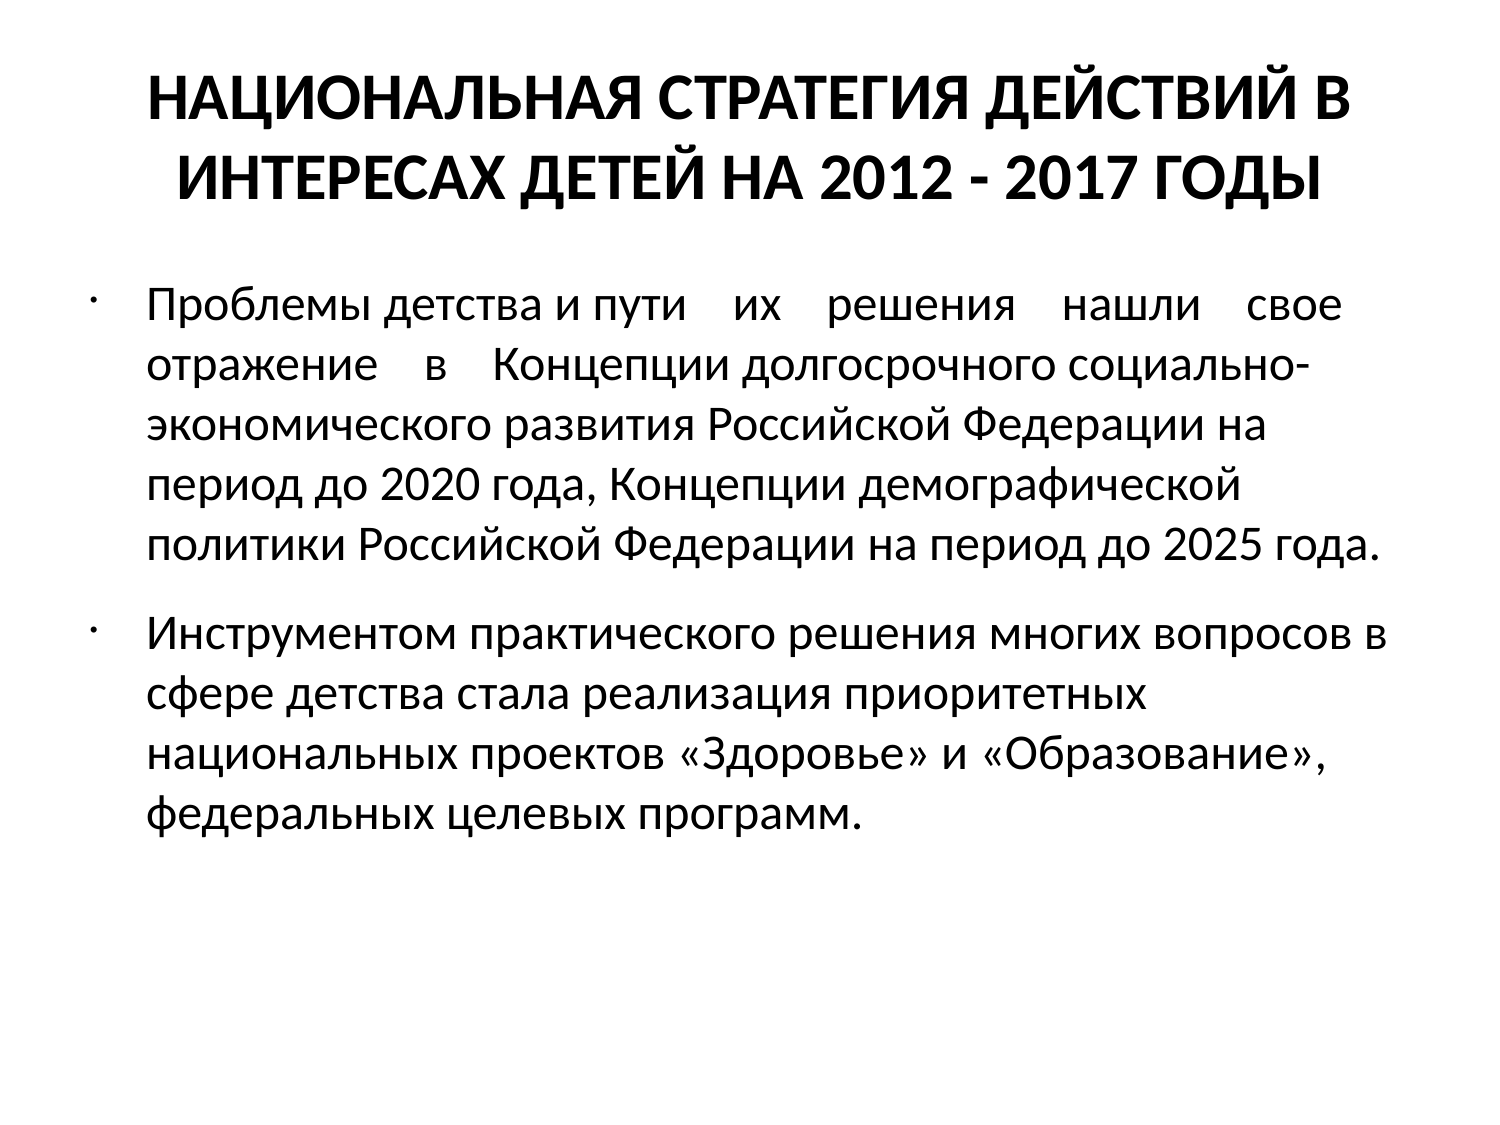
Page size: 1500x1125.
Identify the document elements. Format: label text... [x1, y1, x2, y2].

title НАЦИОНАЛЬНАЯ СТРАТЕГИЯ ДЕЙСТВИЙ В ИНТЕРЕСАХ ДЕТЕЙ НА 2012 - 2017 ГОДЫ [75, 45, 1425, 233]
list Проблемы детства и пути их решения нашли свое отражение в Концепции долгосрочного социально-экономического развития Российской Федерации на период до 2020 года, Концепции демографической политики Российской Федерации на период до 2025 года. Инструментом практического решения многих вопросов в сфере детства стала реализация приоритетных национальных проектов «Здоровье» и «Образование», федеральных целевых программ. [75, 262, 1425, 1005]
